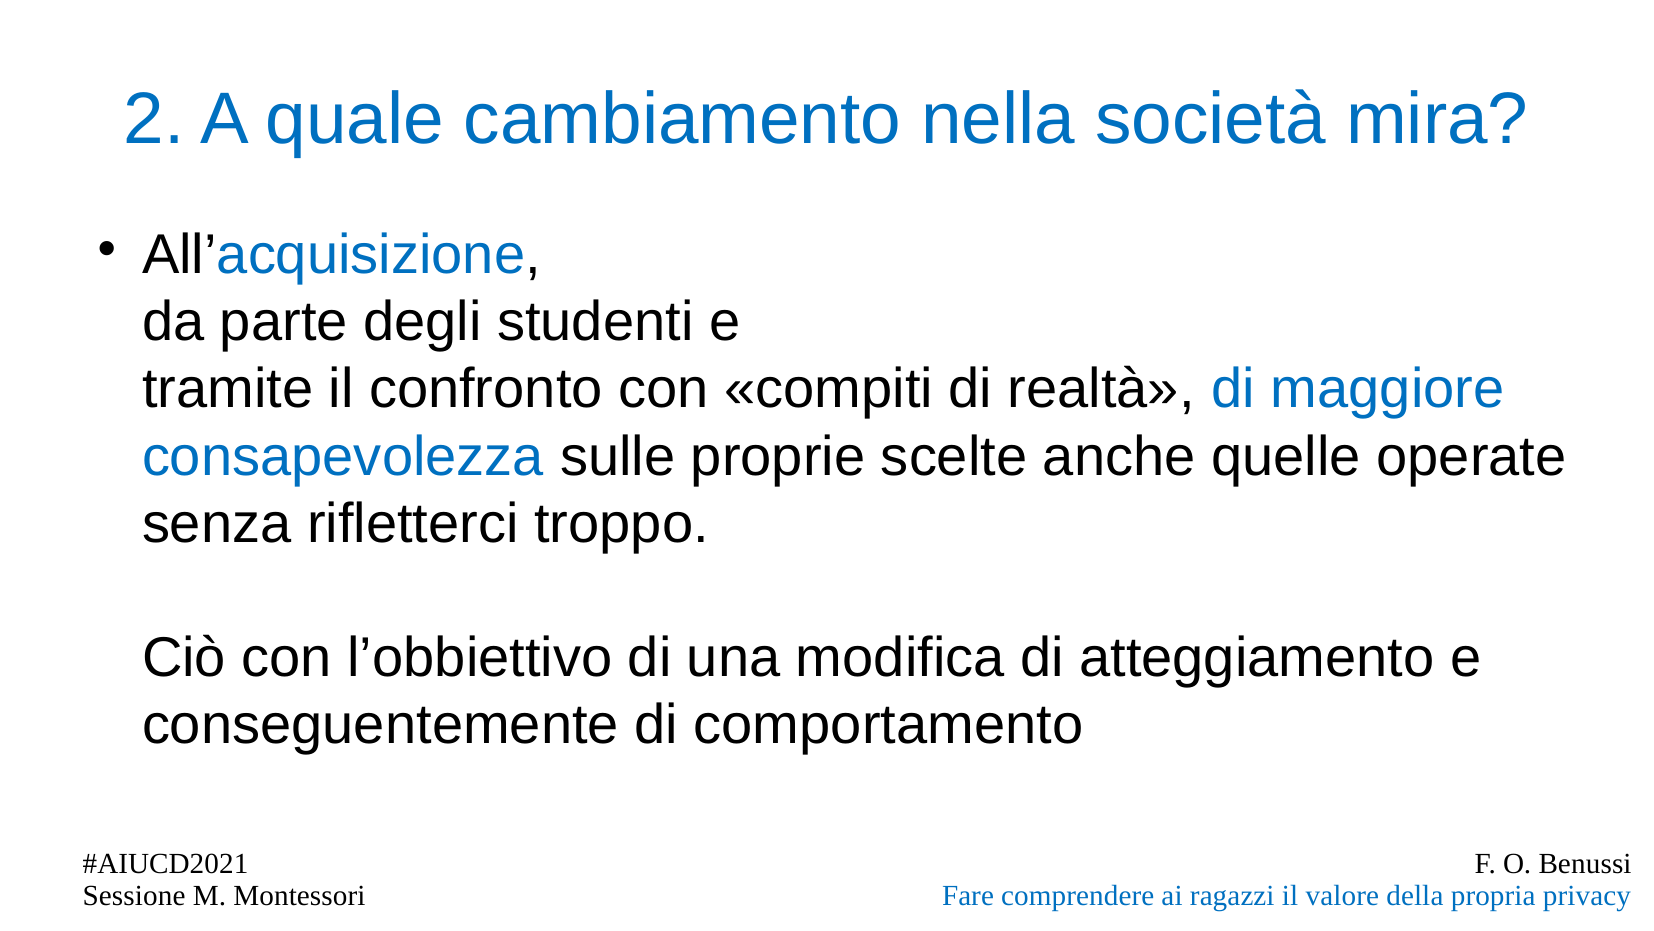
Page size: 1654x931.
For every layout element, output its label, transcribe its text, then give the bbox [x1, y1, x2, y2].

text_box All’acquisizione, da parte degli studenti e tramite il confronto con «compiti di realtà», di maggiore consapevolezza sulle proprie scelte anche quelle operate senza rifletterci troppo. Ciò con l’obbiettivo di una modifica di atteggiamento e conseguentemente di comportamento [82, 217, 1571, 757]
text_box 2. A quale cambiamento nella società mira? [82, 37, 1571, 193]
text_box F. O. Benussi Fare comprendere ai ragazzi il valore della propria privacy [892, 847, 1632, 912]
